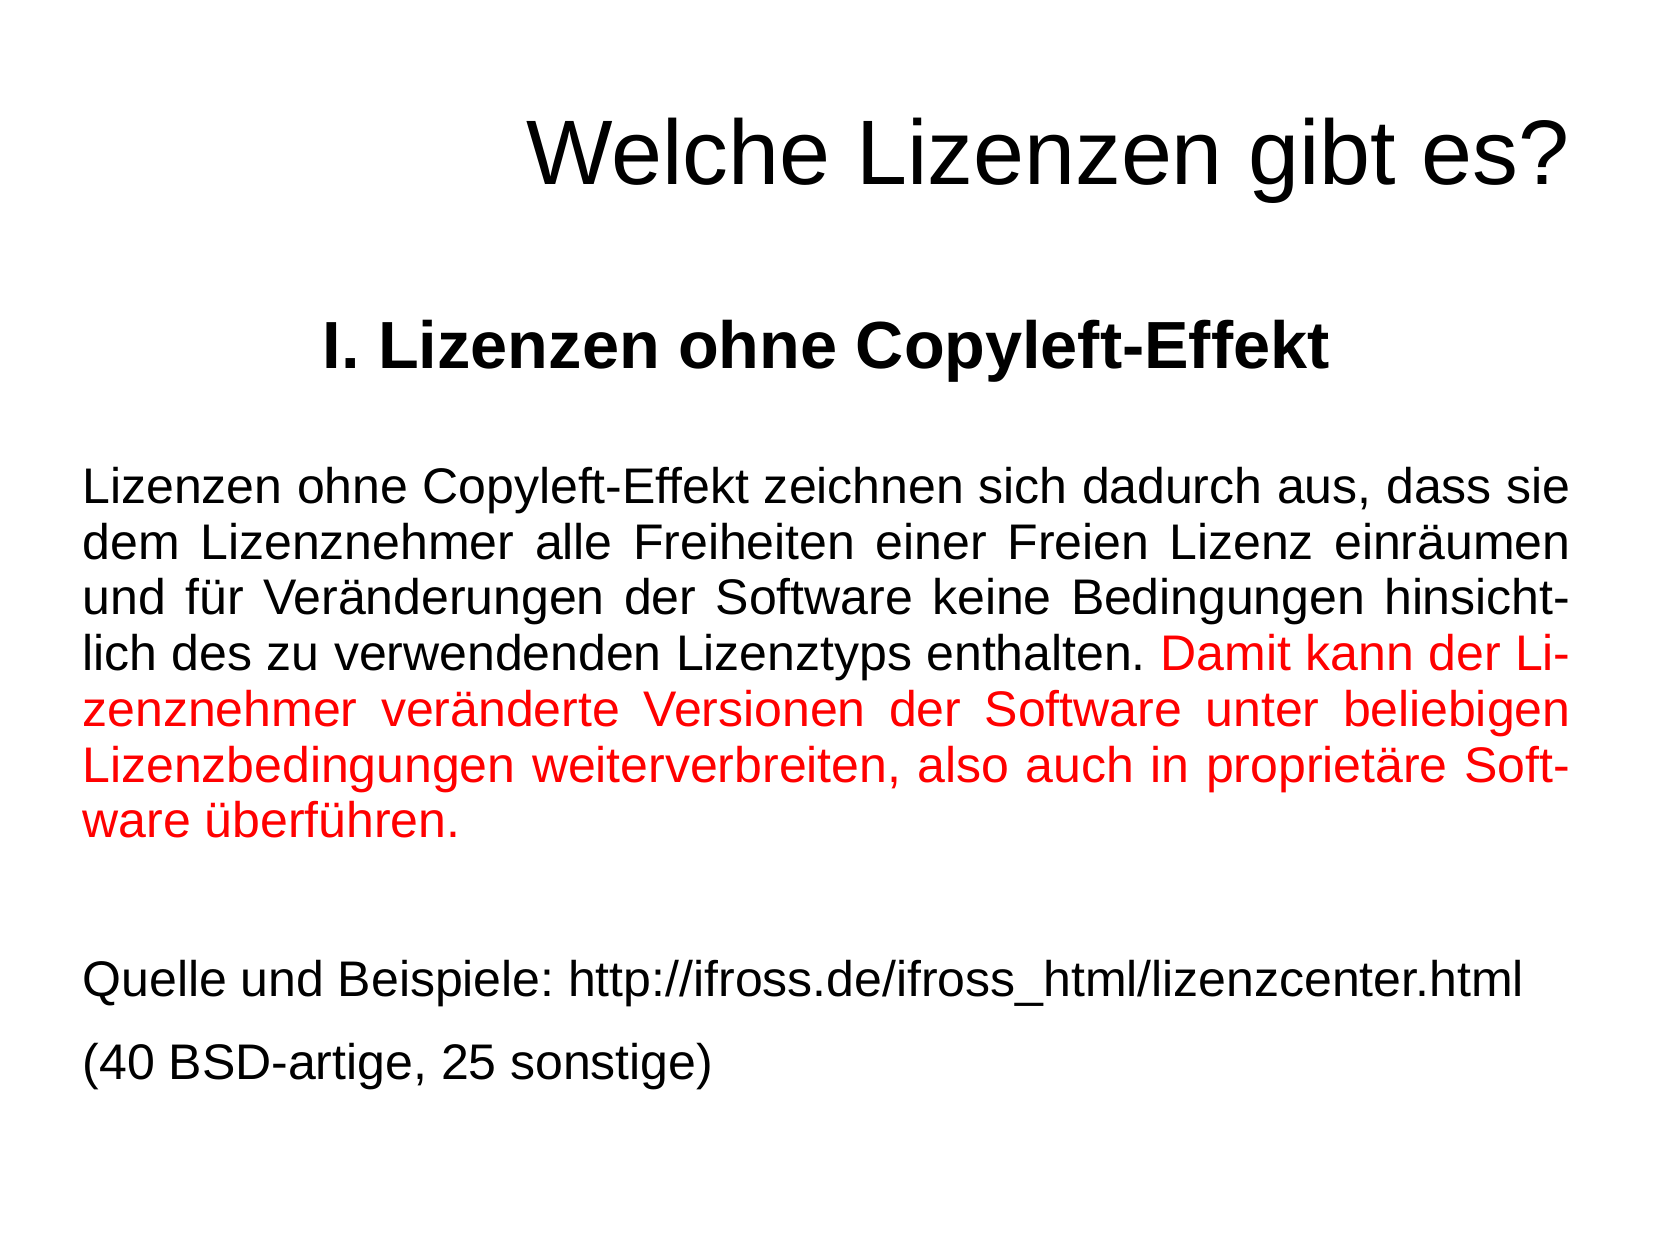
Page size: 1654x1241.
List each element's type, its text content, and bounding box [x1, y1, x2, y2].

title Welche Lizenzen gibt es? [82, 49, 1571, 257]
subtitle I. Lizenzen ohne Copyleft-Effekt Lizenzen ohne Copyleft-Effekt zeichnen sich dadurch aus, dass sie dem Lizenznehmer alle Freiheiten einer Freien Lizenz einräumen und für Veränderungen der Software keine Bedingungen hinsicht-lich des zu verwendenden Lizenztyps enthalten. Damit kann der Li-zenznehmer veränderte Versionen der Software unter beliebigen Lizenzbedingungen weiterverbreiten, also auch in proprietäre Soft-ware überführen. Quelle und Beispiele: http://ifross.de/ifross_html/lizenzcenter.html (40 BSD-artige, 25 sonstige) [82, 297, 1571, 1102]
